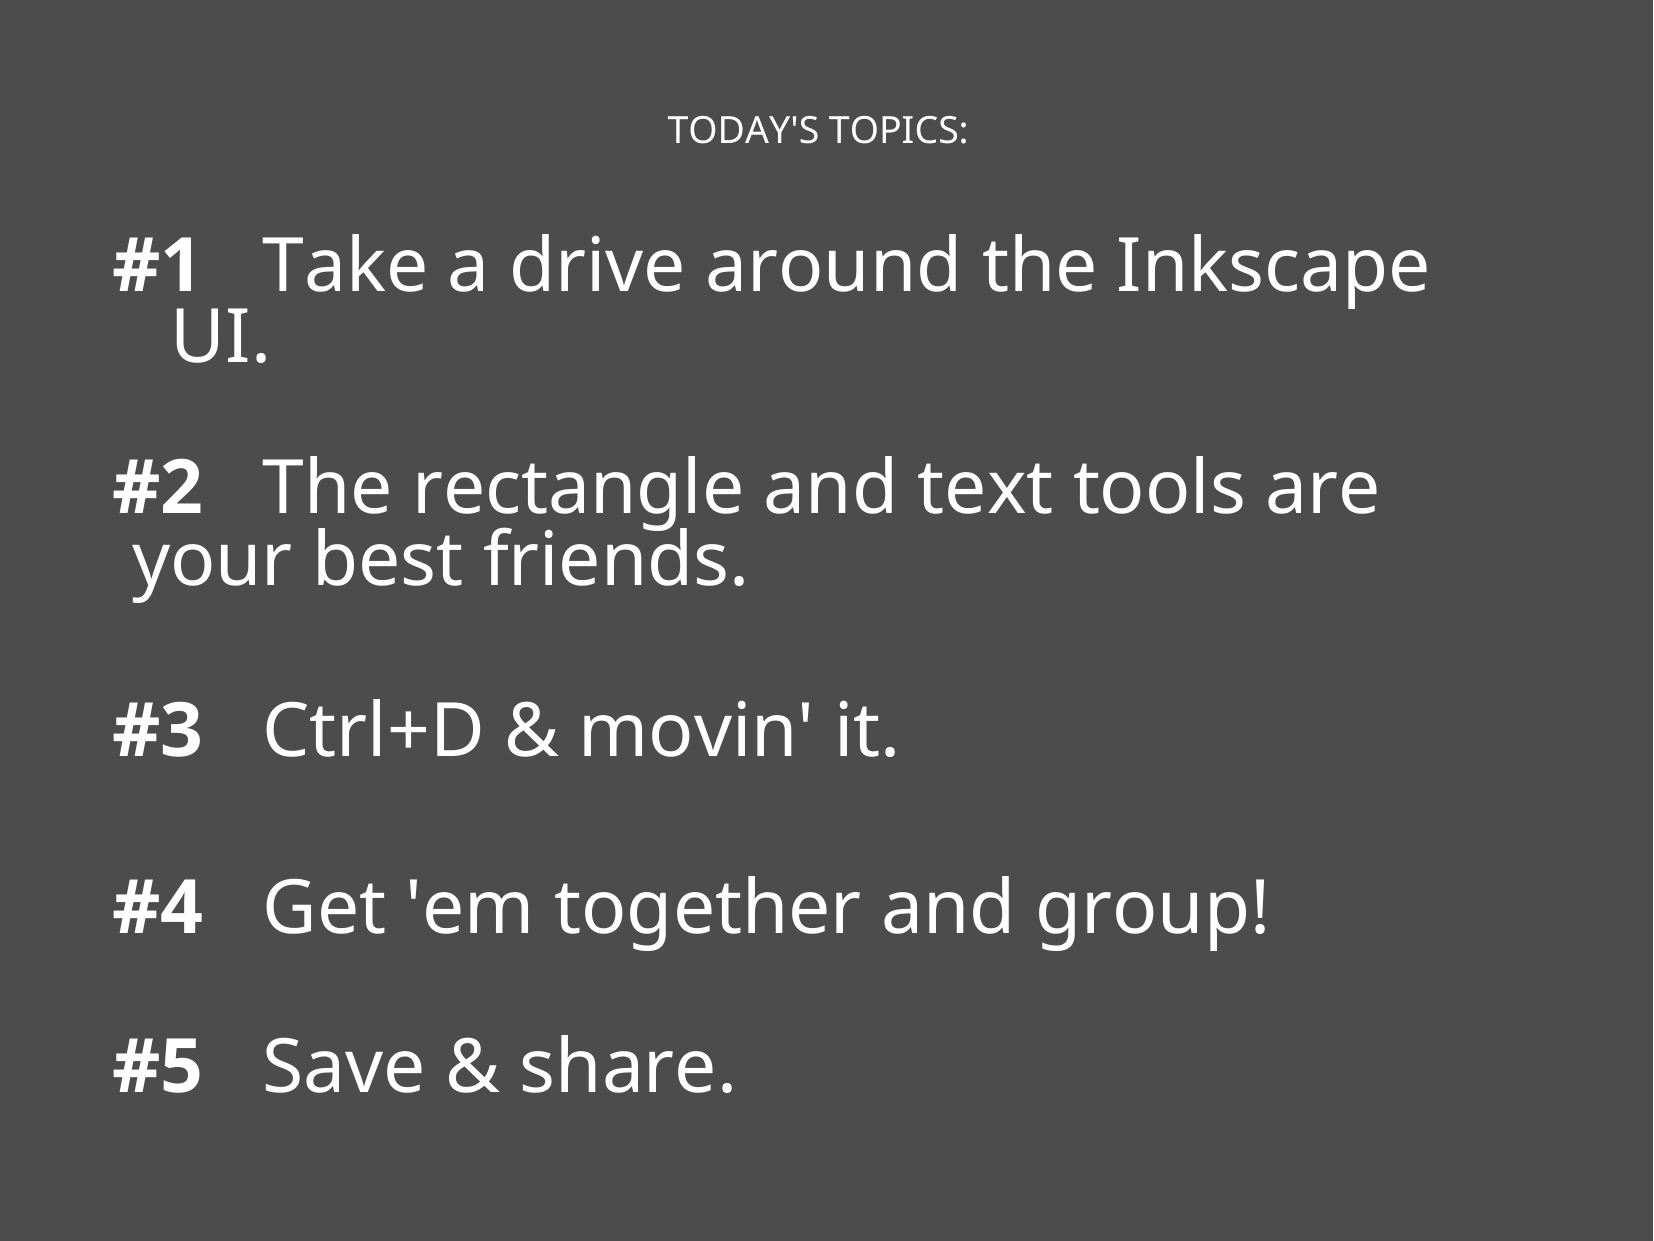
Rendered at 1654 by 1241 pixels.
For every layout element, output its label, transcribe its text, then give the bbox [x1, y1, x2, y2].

title TODAY'S TOPICS: [112, 86, 1524, 178]
title #4 Get 'em together and group! [112, 836, 1524, 988]
title #2 The rectangle and text tools are your best friends. [112, 433, 1524, 624]
title #3 Ctrl+D & movin' it. [112, 659, 1524, 811]
title #5 Save & share. [112, 996, 1524, 1147]
title #1 Take a drive around the Inkscape UI. [112, 210, 1524, 401]
